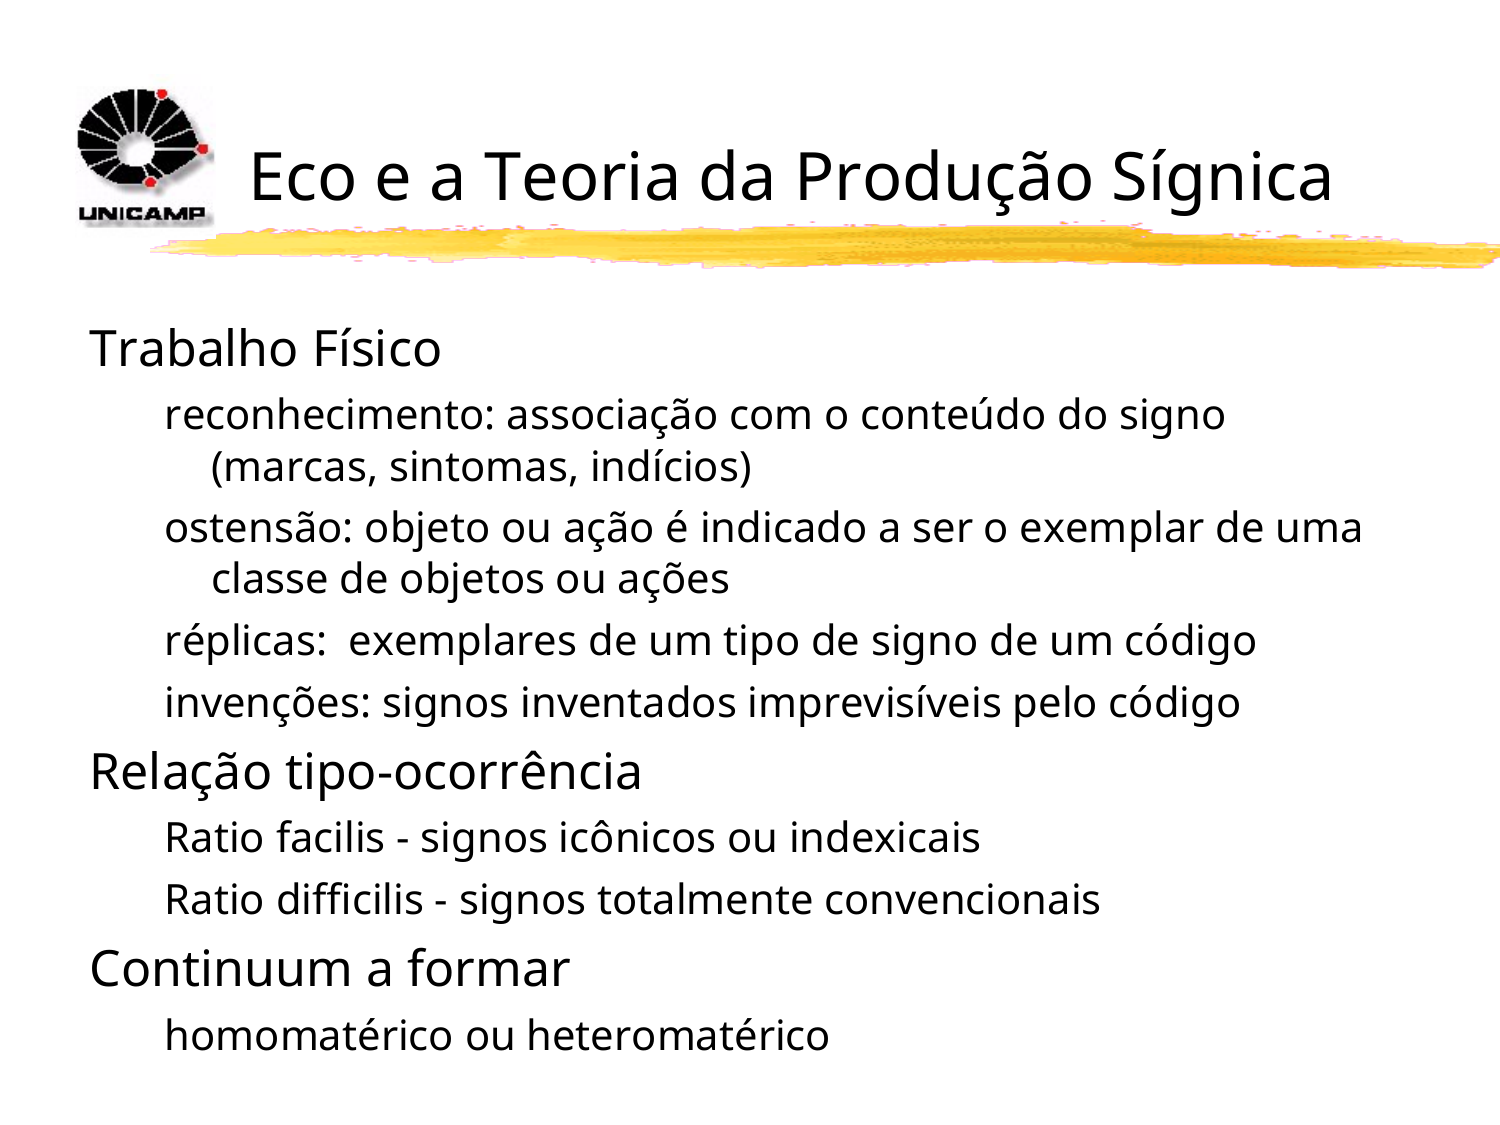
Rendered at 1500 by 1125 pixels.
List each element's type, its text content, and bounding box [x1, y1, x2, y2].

title Eco e a Teoria da Produção Sígnica [233, 30, 1434, 225]
list Trabalho Físico reconhecimento: associação com o conteúdo do signo (marcas, sintomas, indícios) ostensão: objeto ou ação é indicado a ser o exemplar de uma classe de objetos ou ações réplicas: exemplares de um tipo de signo de um código invenções: signos inventados imprevisíveis pelo código Relação tipo-ocorrência Ratio facilis - signos icônicos ou indexicais Ratio difficilis - signos totalmente convencionais Continuum a formar homomatérico ou heteromatérico [74, 309, 1417, 1007]
picture [75, 74, 1500, 279]
